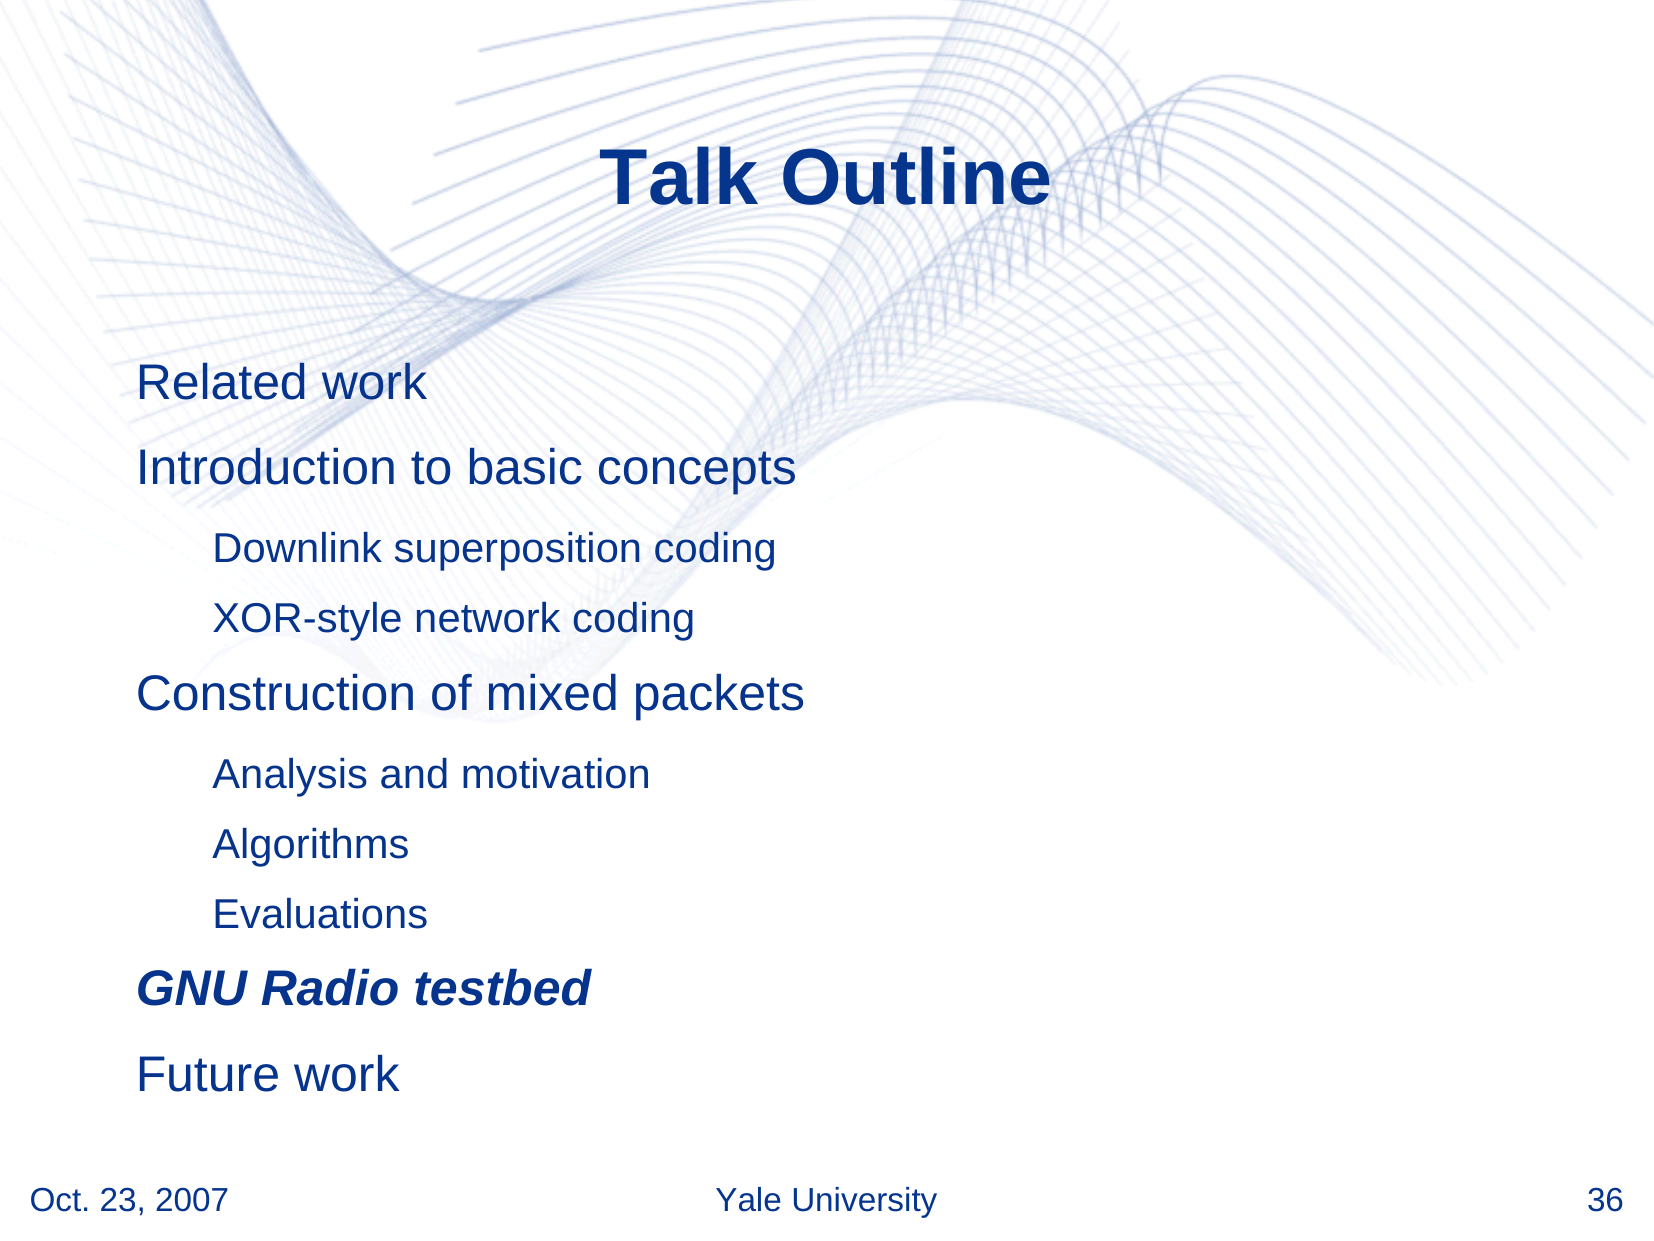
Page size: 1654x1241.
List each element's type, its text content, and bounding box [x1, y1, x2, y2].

title Talk Outline [118, 66, 1536, 288]
list Related work Introduction to basic concepts Downlink superposition coding XOR-style network coding Construction of mixed packets Analysis and motivation Algorithms Evaluations GNU Radio testbed Future work [118, 354, 1536, 1108]
picture [0, 0, 1654, 1241]
